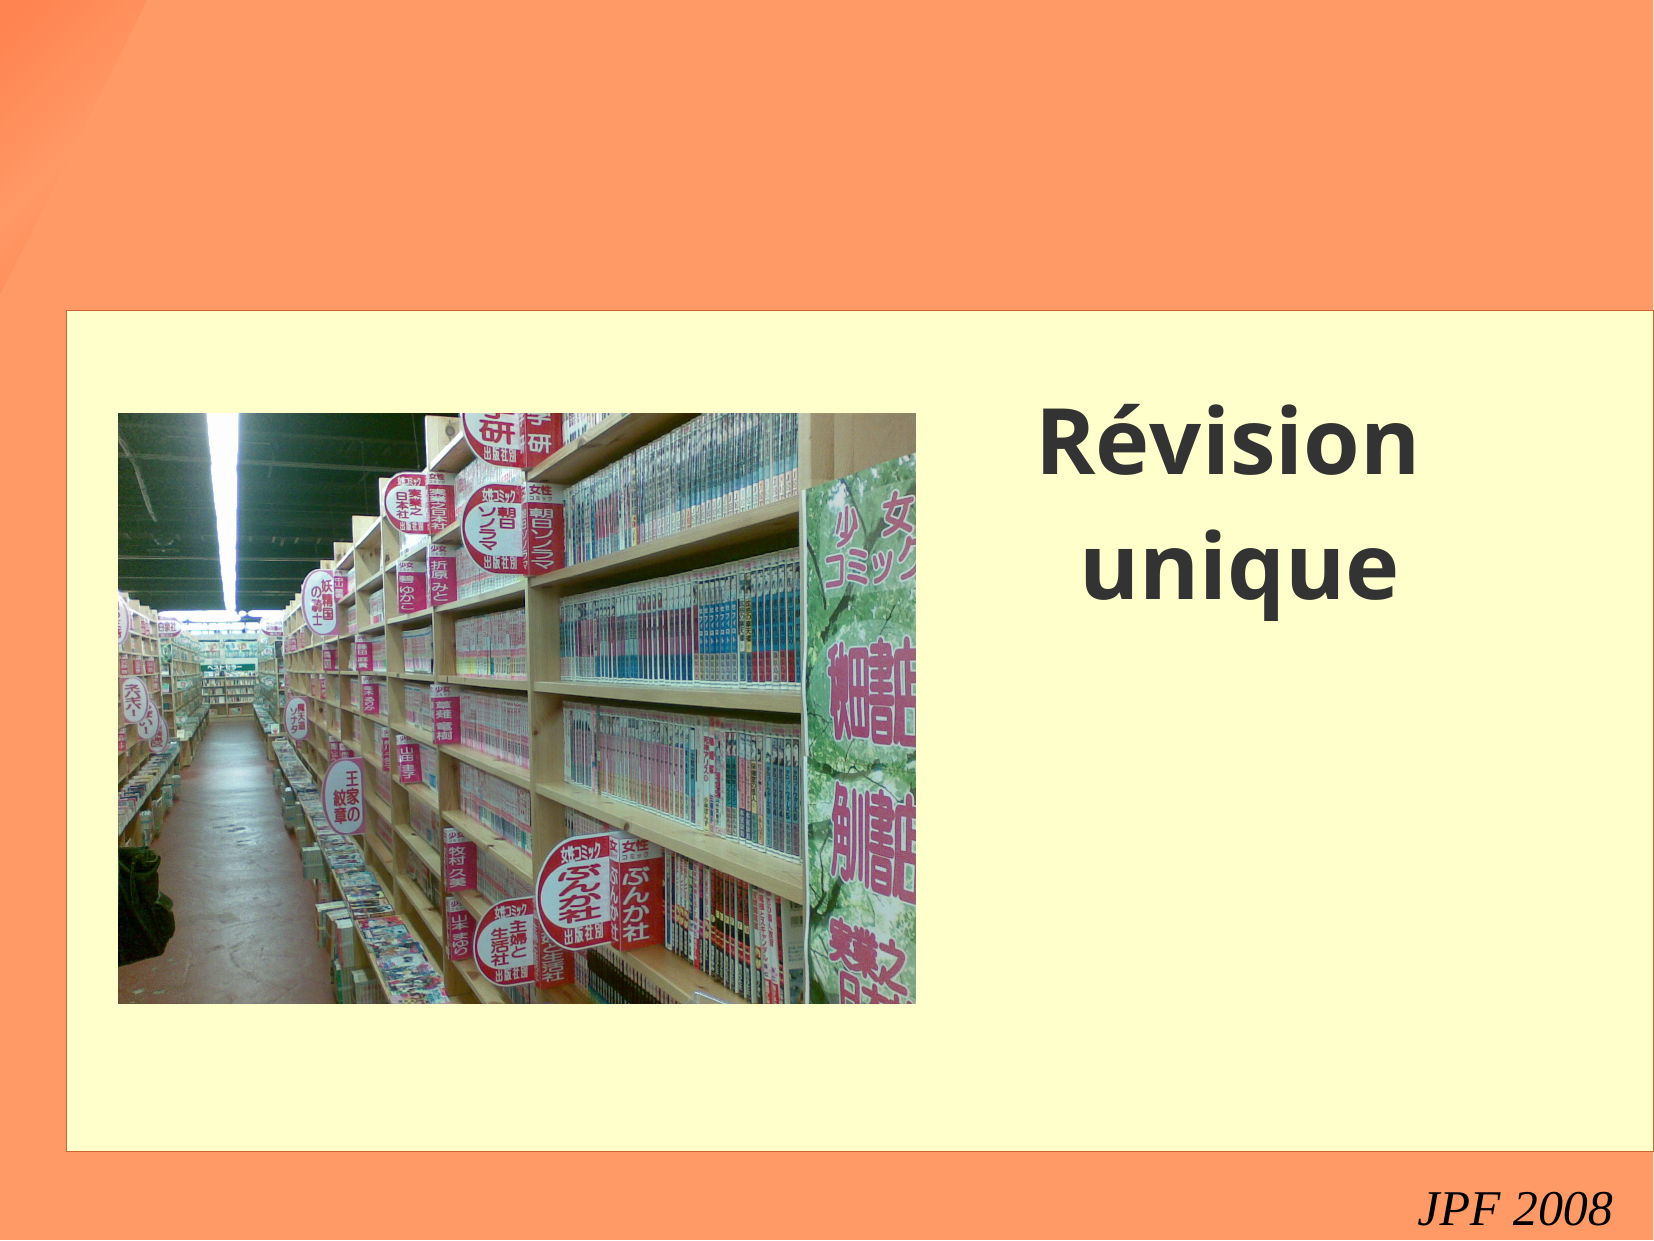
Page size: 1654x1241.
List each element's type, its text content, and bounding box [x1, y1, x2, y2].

picture [118, 413, 916, 1004]
title Révision unique [891, 389, 1565, 614]
